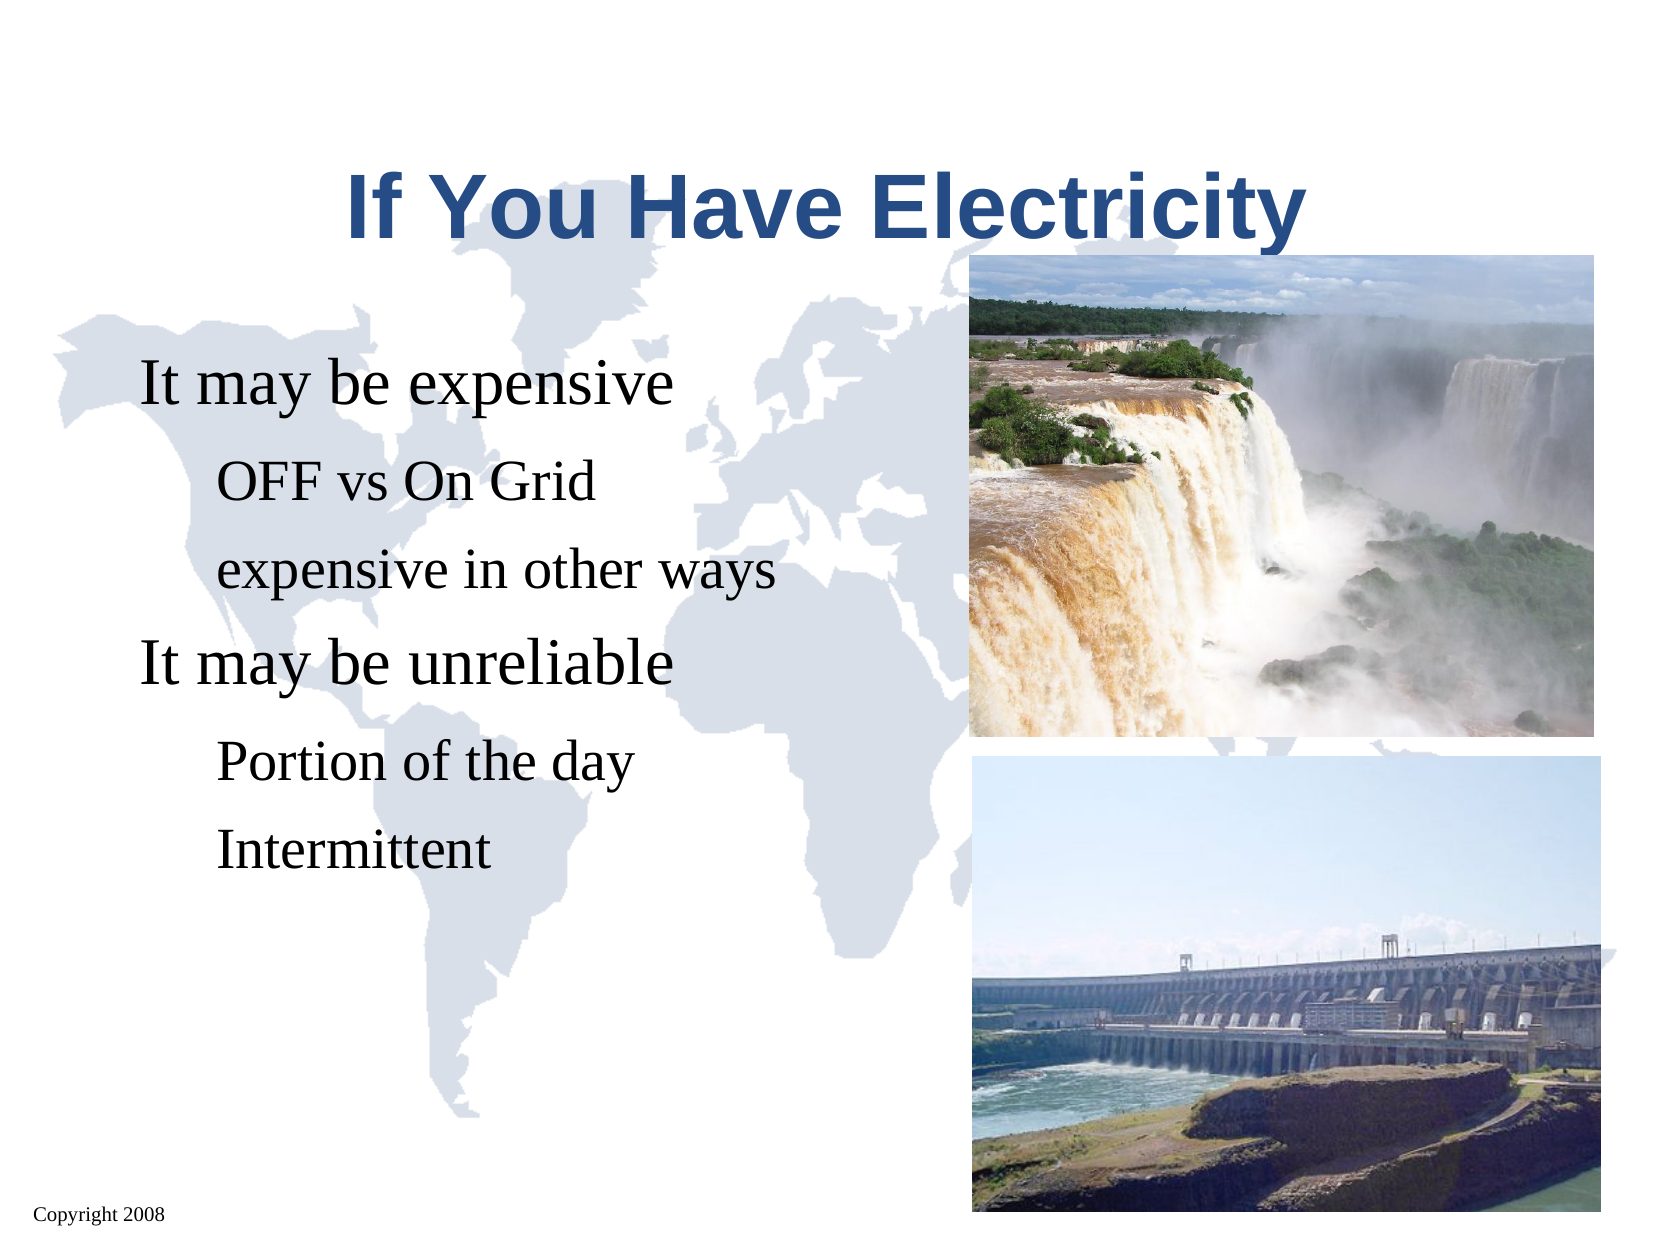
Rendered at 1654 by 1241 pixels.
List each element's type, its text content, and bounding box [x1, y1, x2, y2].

title If You Have Electricity [121, 102, 1534, 311]
list It may be expensive OFF vs On Grid expensive in other ways It may be unreliable Portion of the day Intermittent [121, 344, 970, 1127]
picture [28, 99, 1645, 1212]
